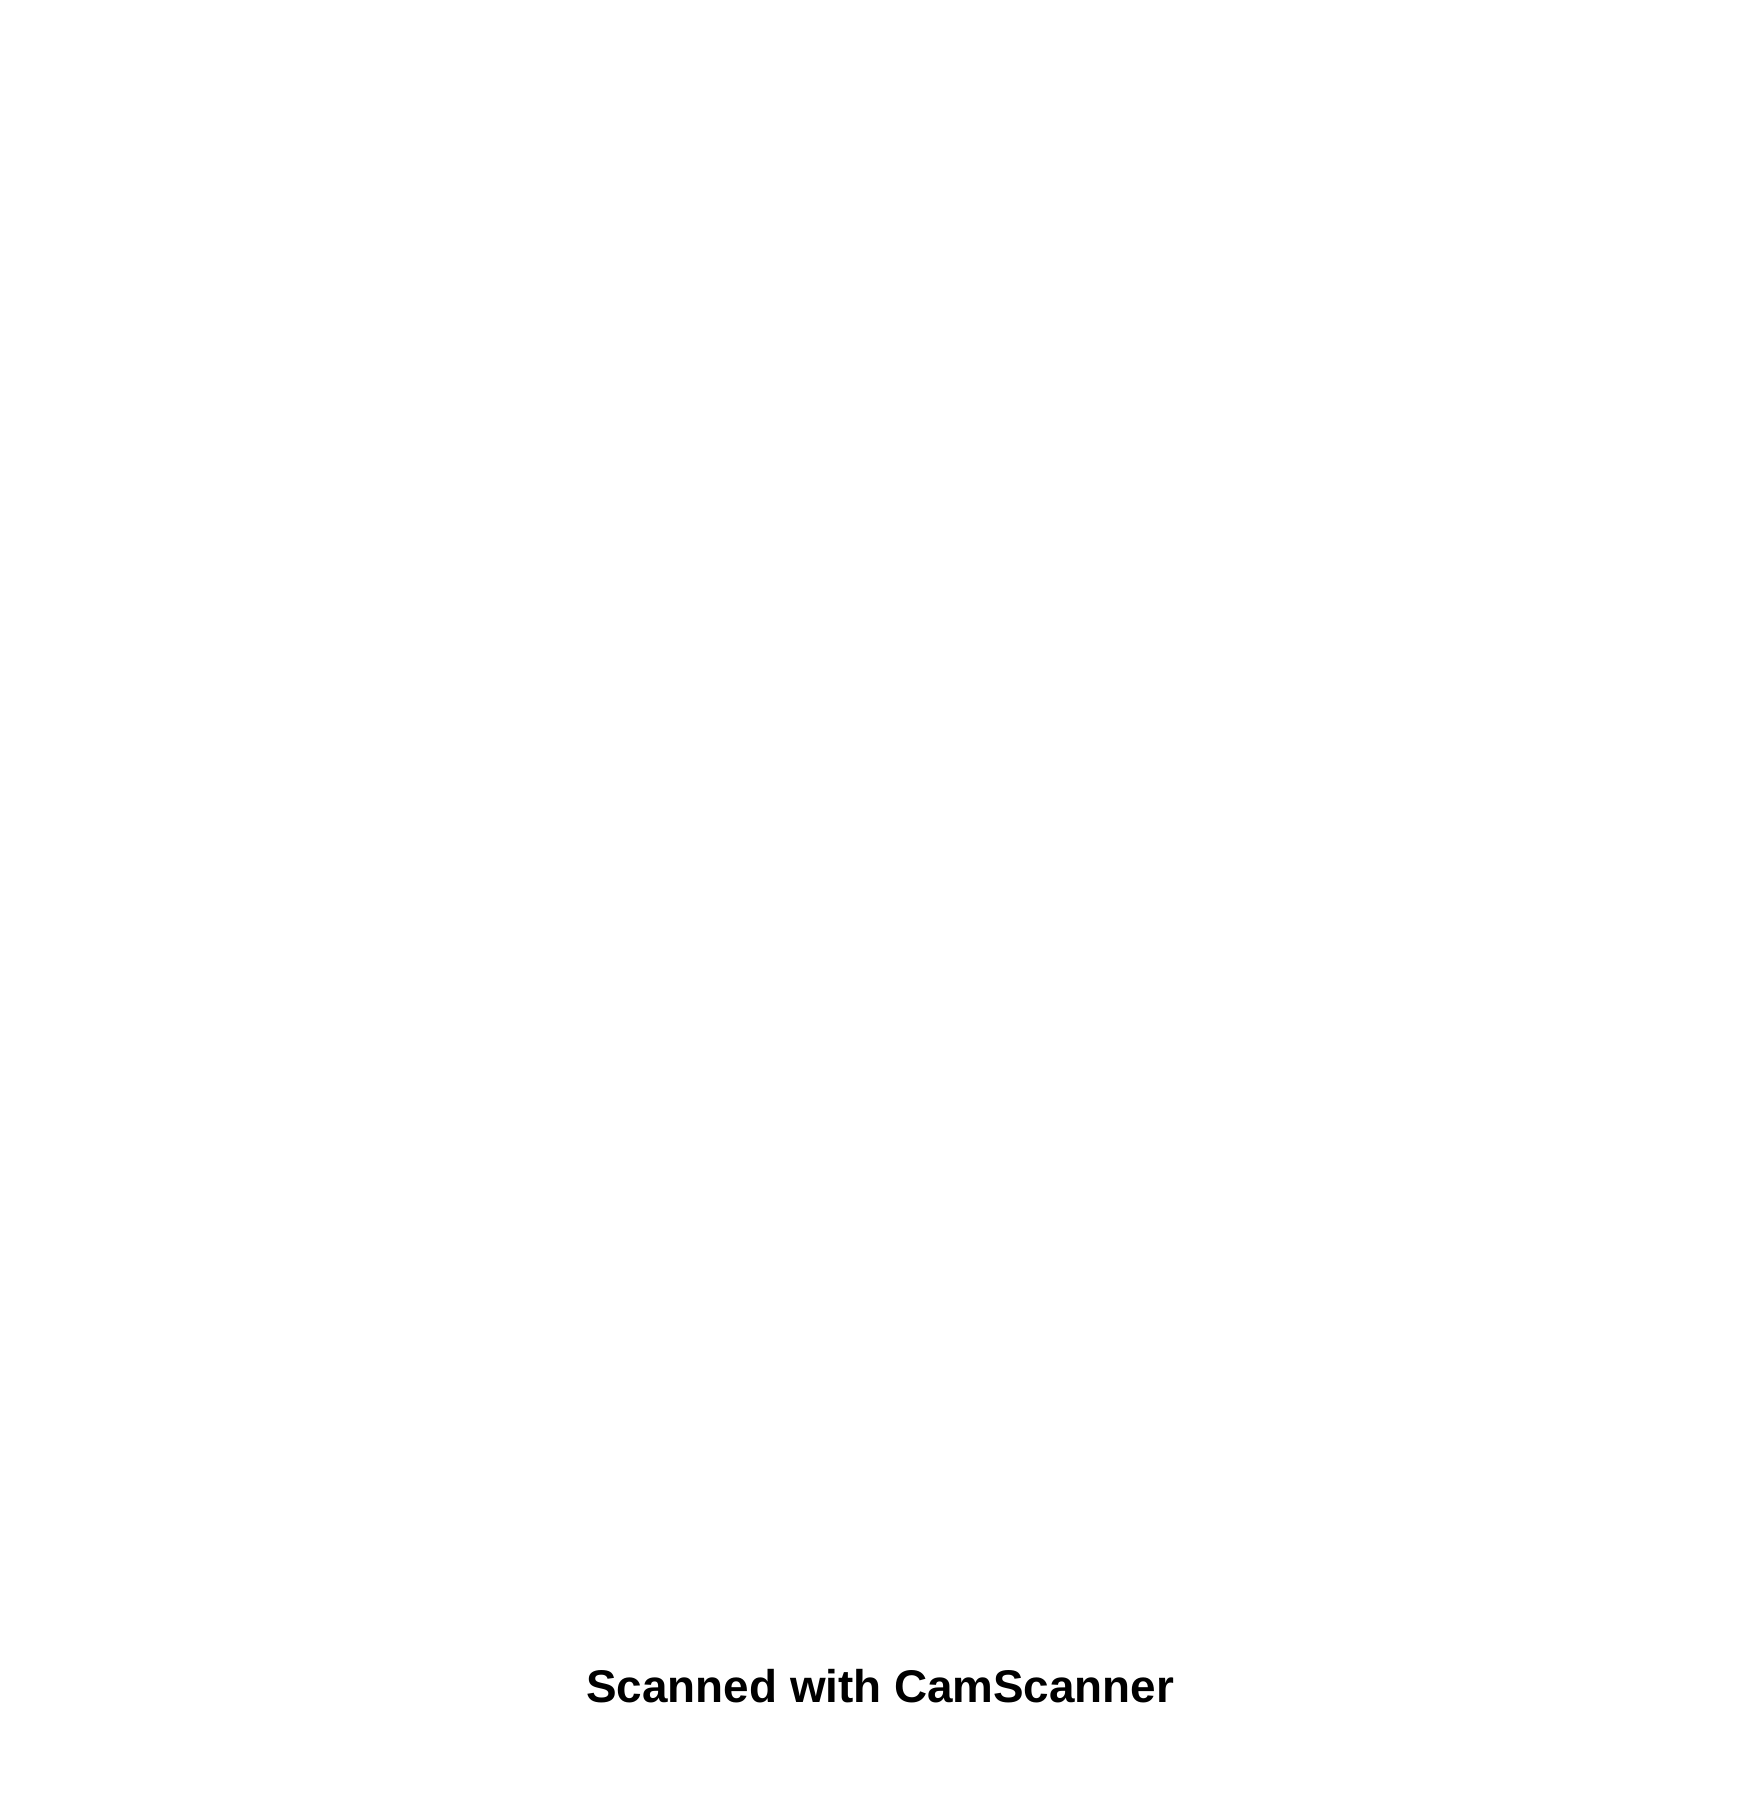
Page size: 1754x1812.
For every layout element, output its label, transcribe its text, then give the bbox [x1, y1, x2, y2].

text_box Scanned with CamScanner [586, 1657, 1185, 1702]
